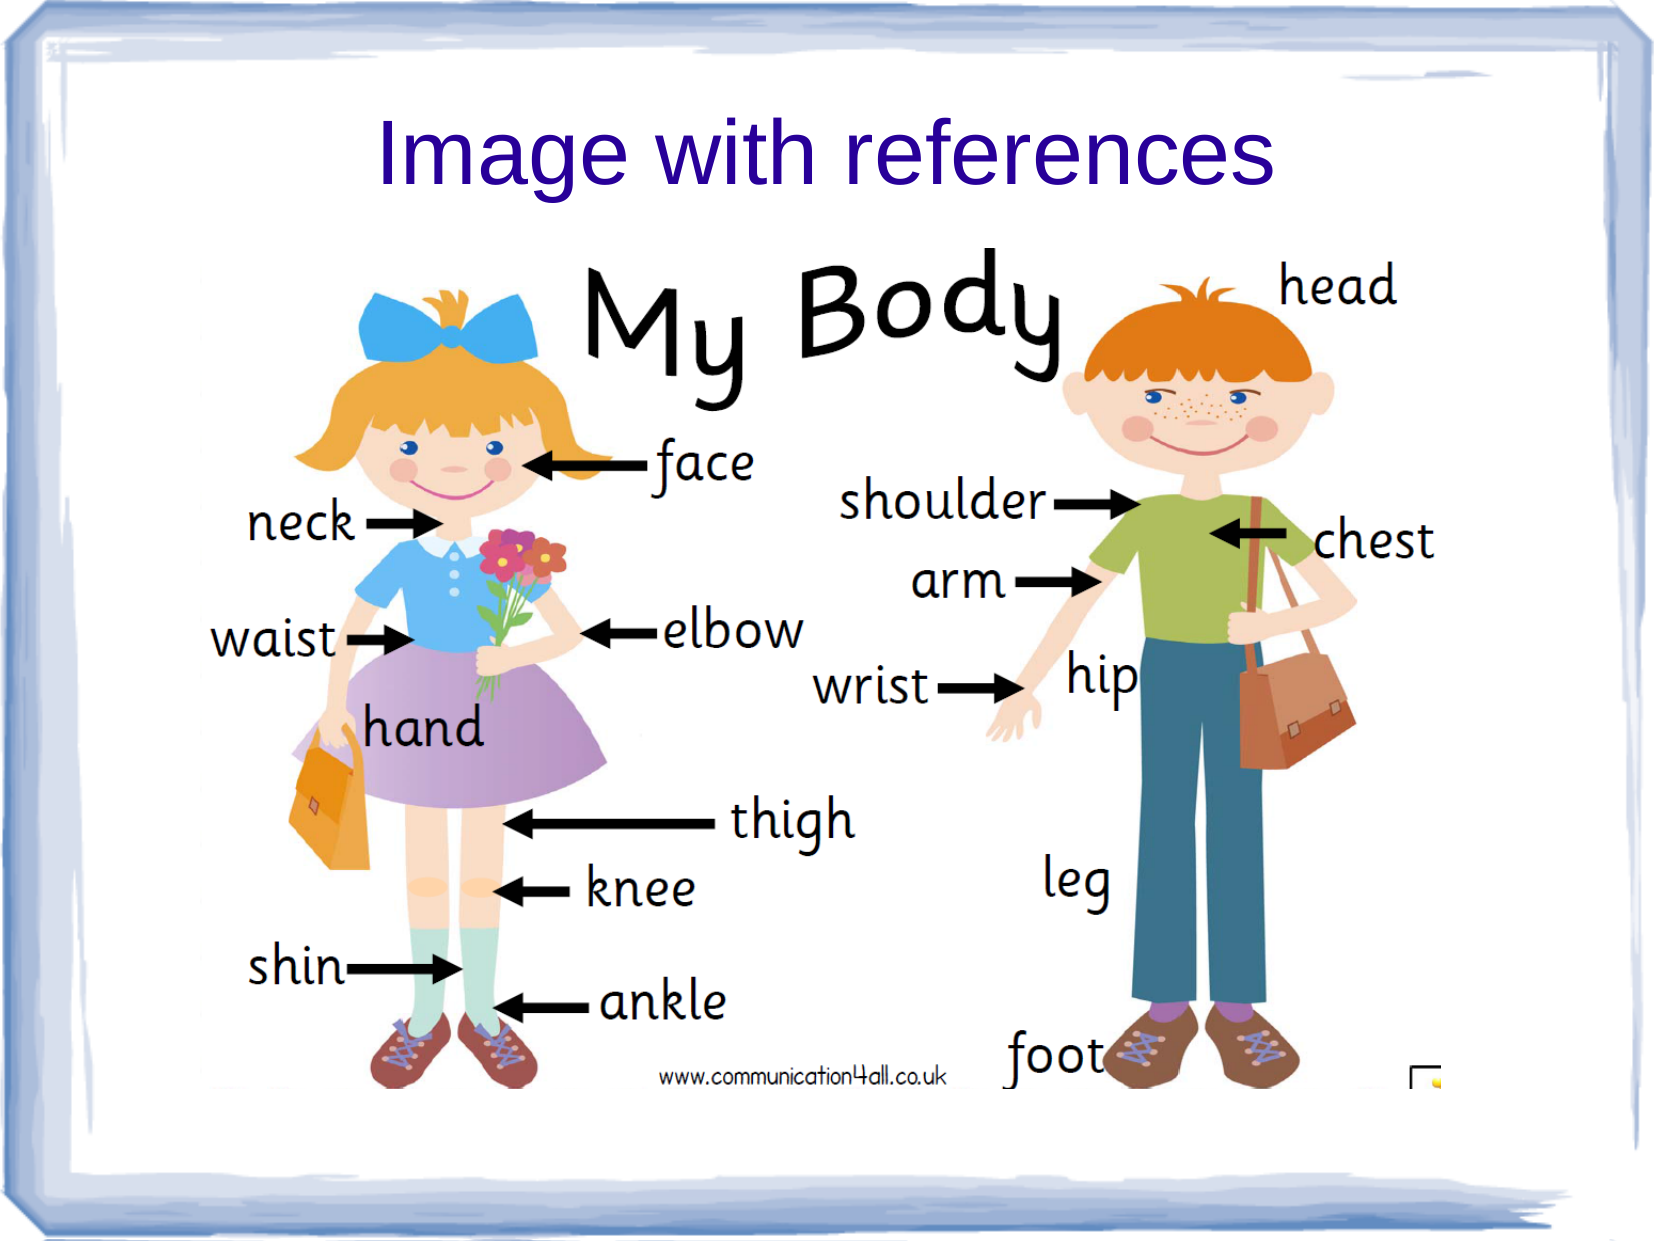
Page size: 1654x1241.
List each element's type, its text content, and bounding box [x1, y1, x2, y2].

title Image with references [82, 49, 1571, 257]
picture [0, 0, 1654, 1241]
